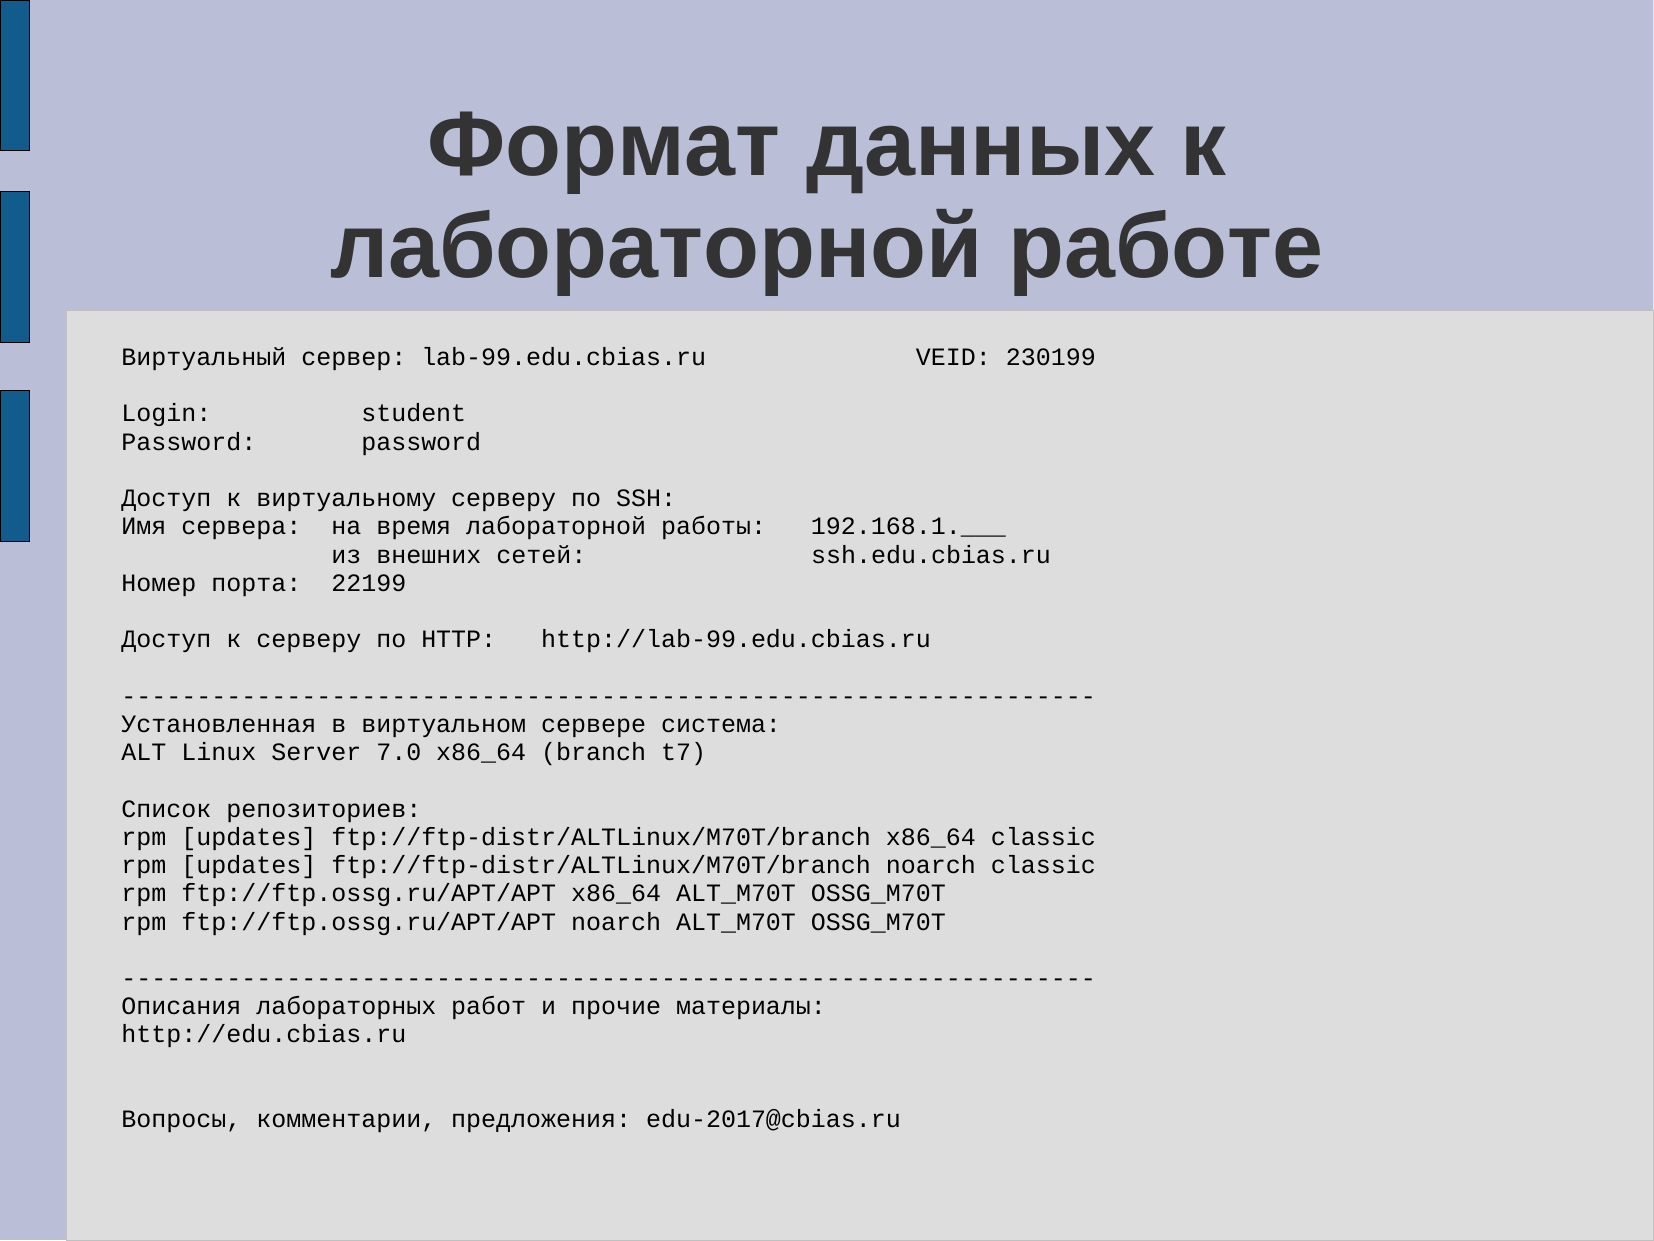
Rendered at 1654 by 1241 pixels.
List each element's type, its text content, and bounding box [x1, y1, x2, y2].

title Формат данных к лабораторной работе [121, 91, 1534, 299]
subtitle Виртуальный сервер: lab-99.edu.cbias.ru VEID: 230199 Login: student Password: password Доступ к виртуальному серверу по SSH: Имя сервера: на время лабораторной работы: 192.168.1.___ из внешних сетей: ssh.edu.cbias.ru Номер порта: 22199 Доступ к серверу по HTTP: http://lab-99.edu.cbias.ru ----------------------------------------------------------------- Установленная в виртуальном сервере система: ALT Linux Server 7.0 x86_64 (branch t7) Список репозиториев: rpm [updates] ftp://ftp-distr/ALTLinux/M70T/branch x86_64 classic rpm [updates] ftp://ftp-distr/ALTLinux/M70T/branch noarch classic rpm ftp://ftp.ossg.ru/APT/APT x86_64 ALT_M70T OSSG_M70T rpm ftp://ftp.ossg.ru/APT/APT noarch ALT_M70T OSSG_M70T ----------------------------------------------------------------- Описания лабораторных работ и прочие материалы: http://edu.cbias.ru Вопросы, комментарии, предложения: edu-2017@cbias.ru [121, 344, 1534, 1164]
